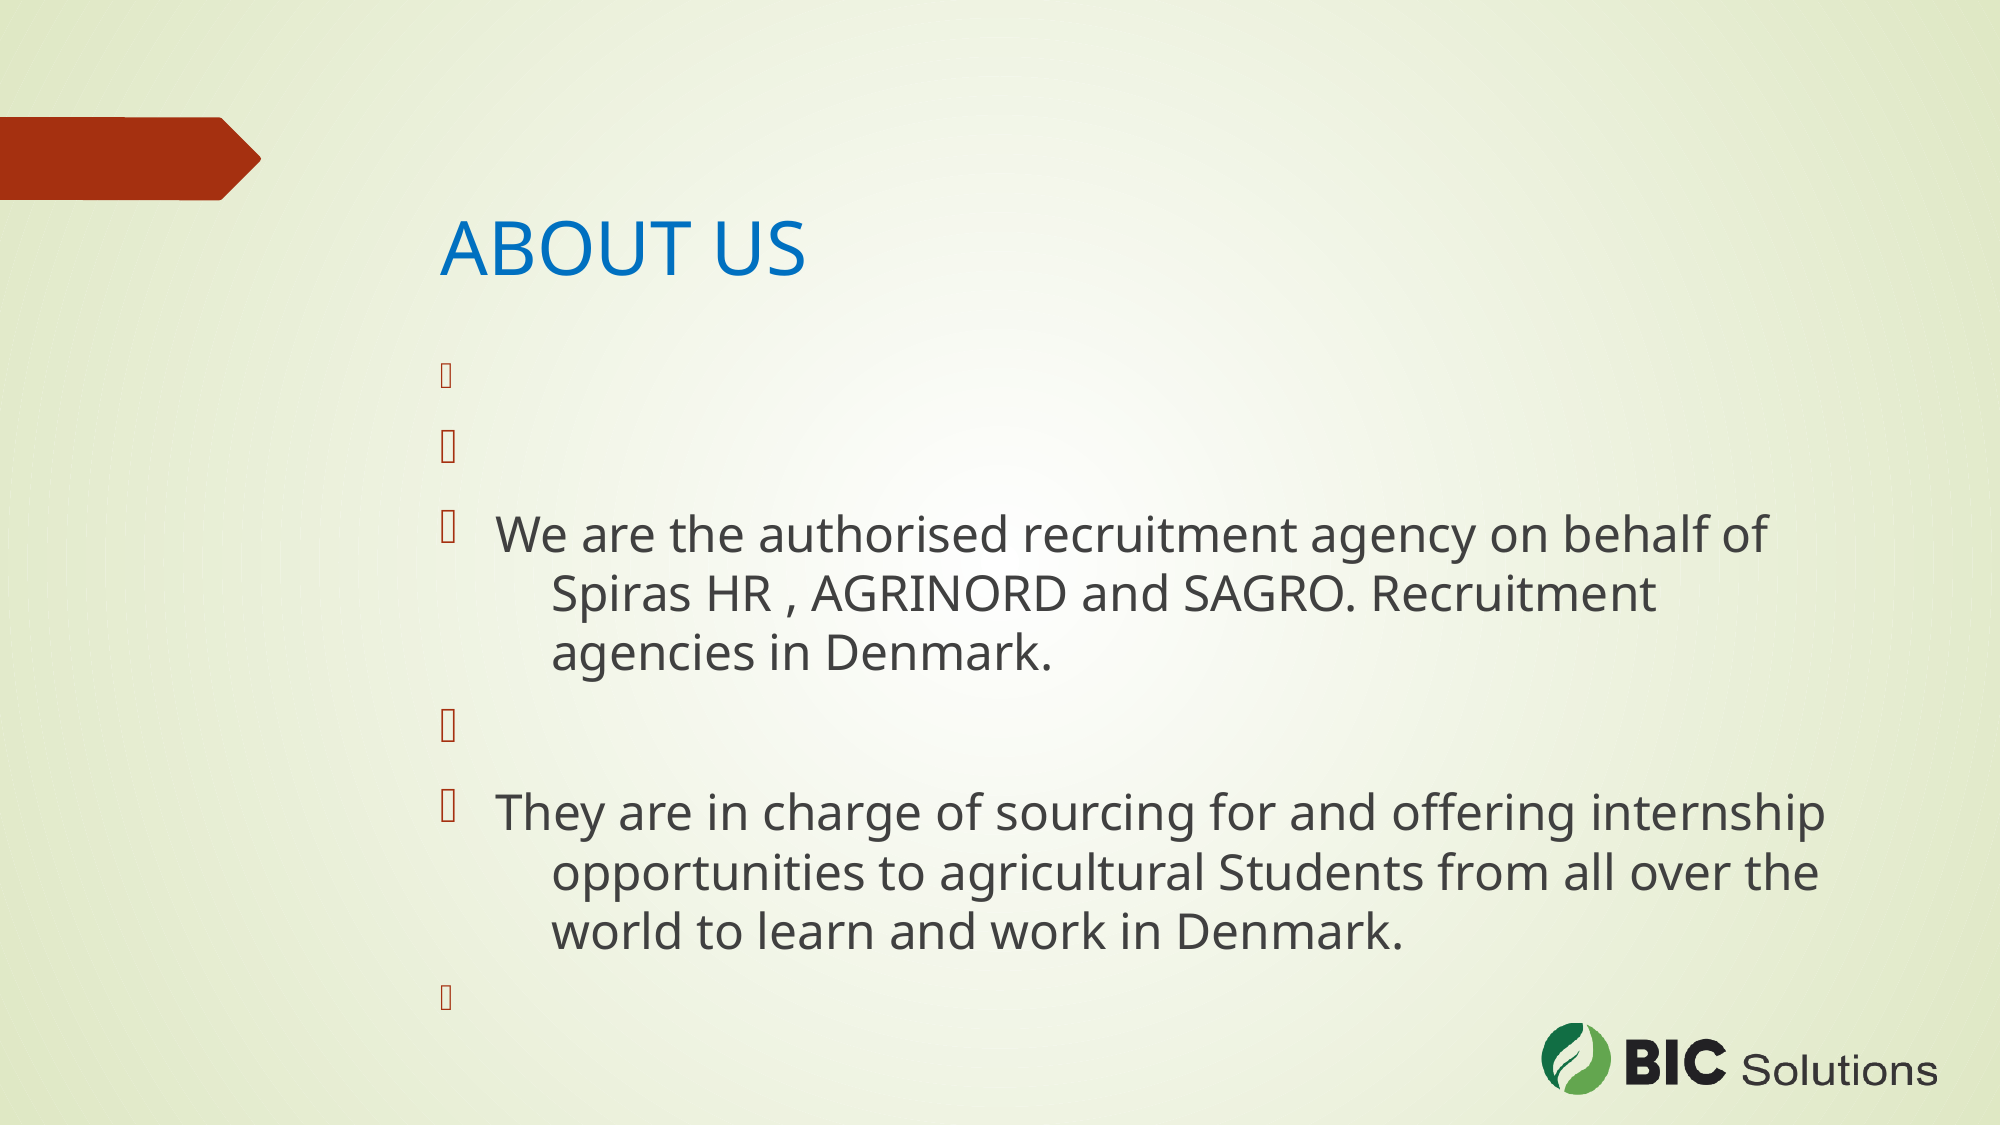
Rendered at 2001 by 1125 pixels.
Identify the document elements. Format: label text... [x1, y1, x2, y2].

picture [1541, 1023, 1937, 1095]
title ABOUT US [425, 102, 1888, 313]
list We are the authorised recruitment agency on behalf of Spiras HR , AGRINORD and SAGRO. Recruitment agencies in Denmark. They are in charge of sourcing for and offering internship opportunities to agricultural Students from all over the world to learn and work in Denmark. [424, 350, 1888, 970]
